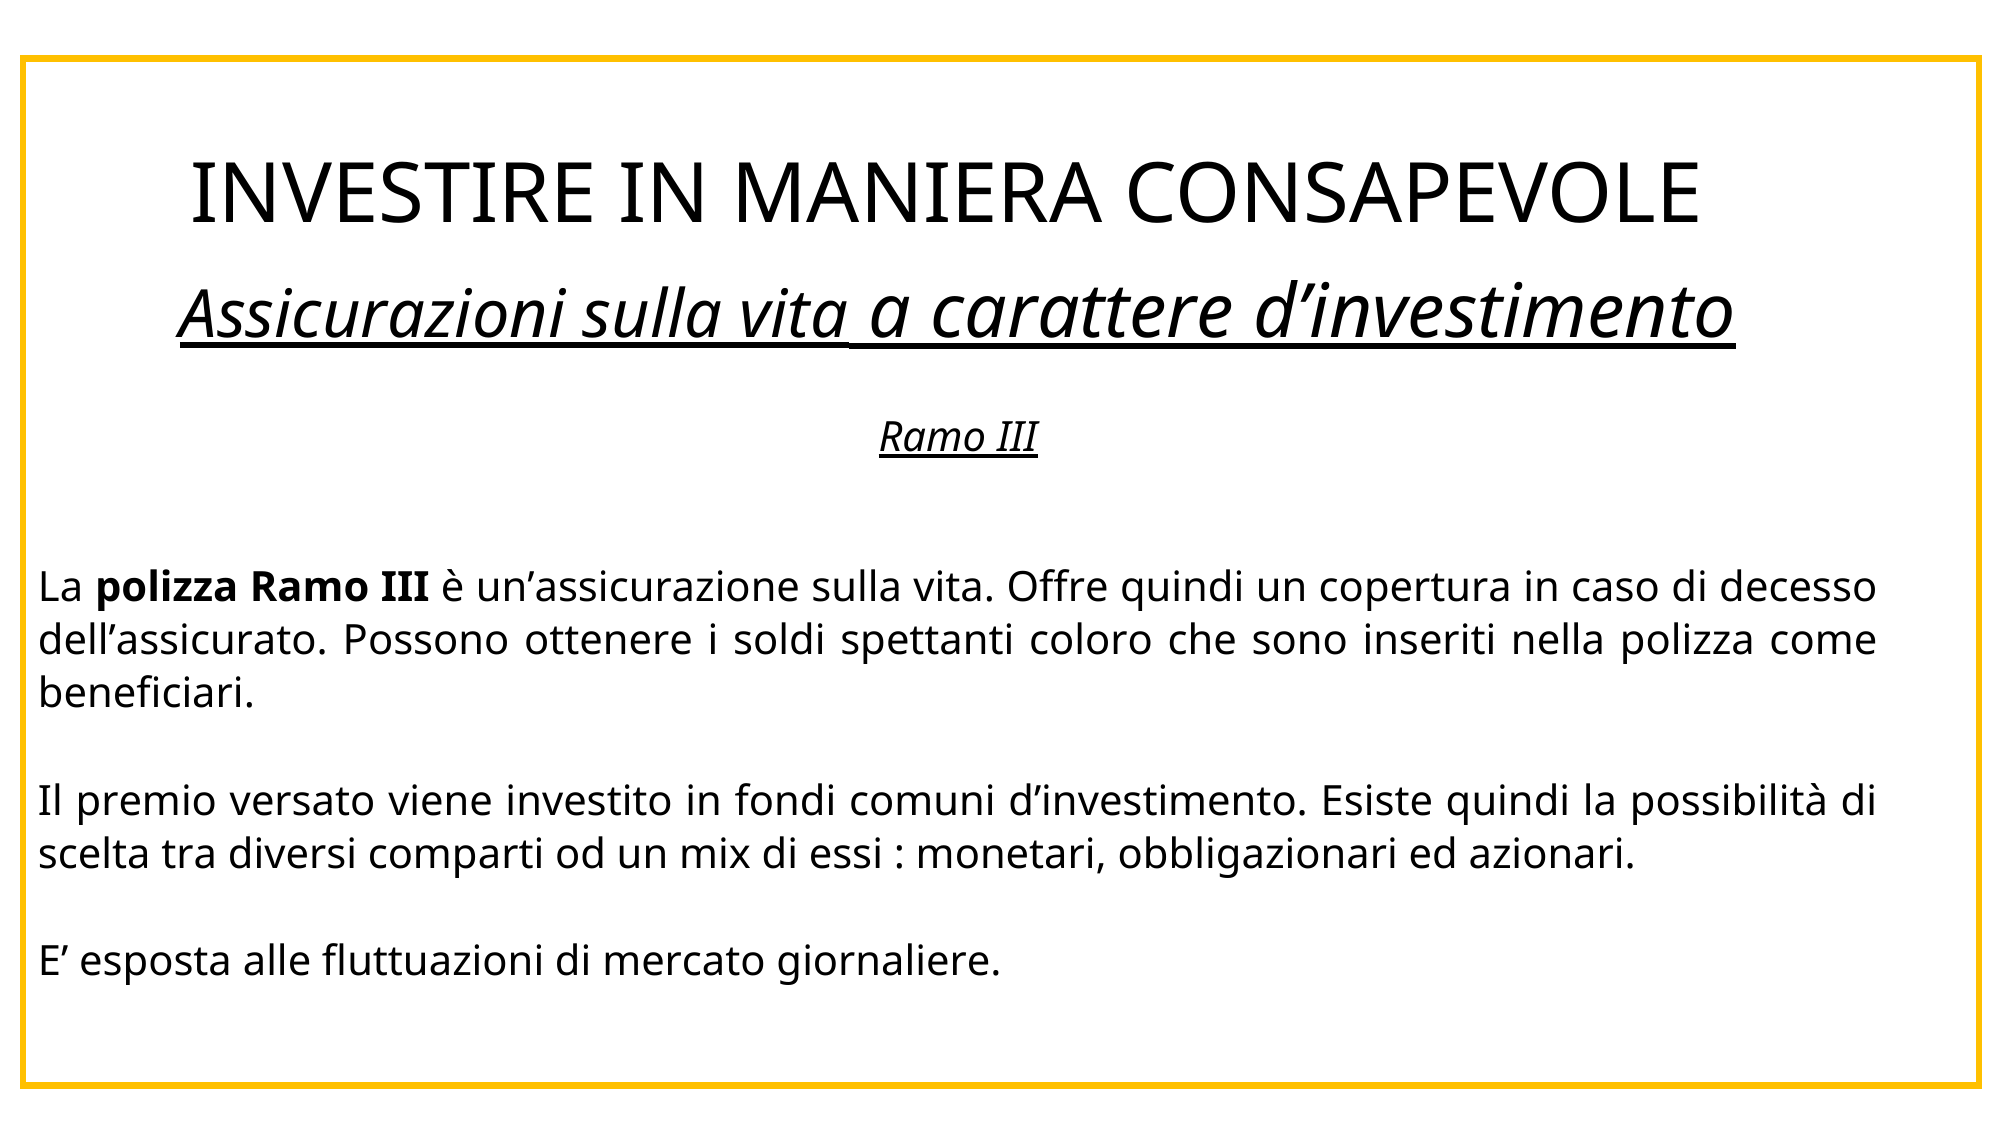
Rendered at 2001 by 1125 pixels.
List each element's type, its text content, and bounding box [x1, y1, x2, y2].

text_box INVESTIRE IN MANIERA CONSAPEVOLE Assicurazioni sulla vita a carattere d’investimento Ramo III La polizza Ramo III è un’assicurazione sulla vita. Offre quindi un copertura in caso di decesso dell’assicurato. Possono ottenere i soldi spettanti coloro che sono inseriti nella polizza come beneficiari. Il premio versato viene investito in fondi comuni d’investimento. Esiste quindi la possibilità di scelta tra diversi comparti od un mix di essi : monetari, obbligazionari ed azionari. E’ esposta alle fluttuazioni di mercato giornaliere. [22, 58, 1979, 1086]
